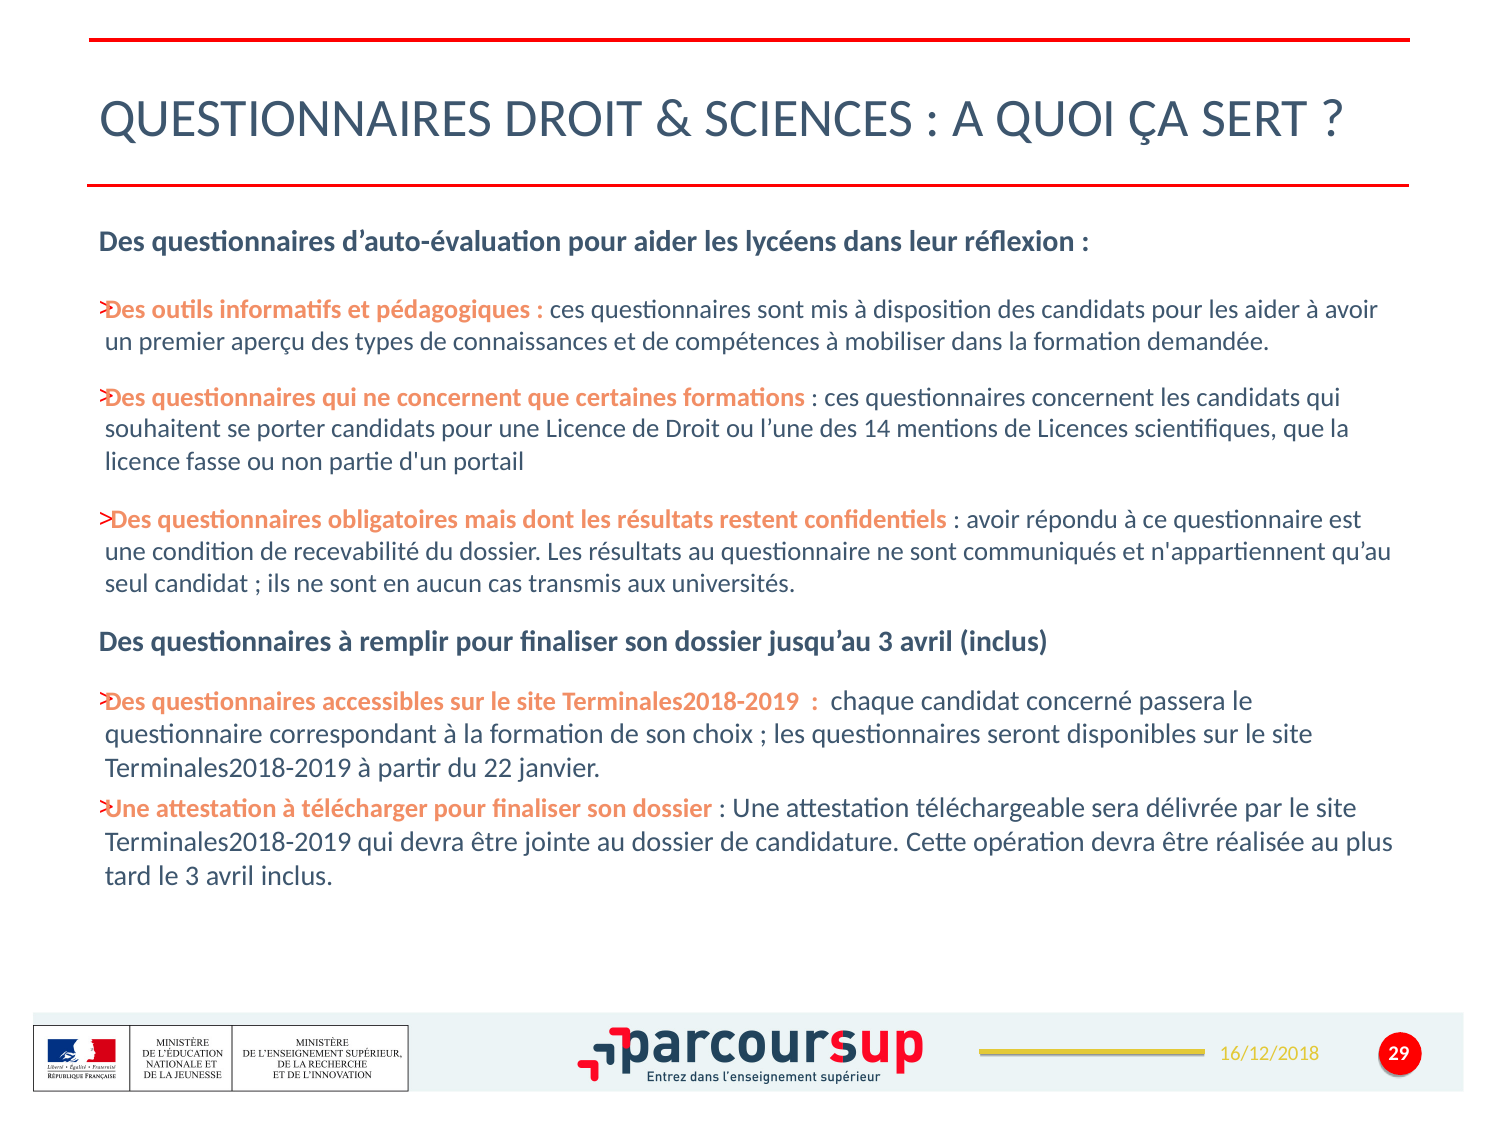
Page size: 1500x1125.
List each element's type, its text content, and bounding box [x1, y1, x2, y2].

slide_number <numéro> [1368, 1031, 1430, 1074]
title Questionnaires DROIT & SCIENCES : A quoi ça sert ? [84, 52, 1378, 177]
picture [0, 0, 1499, 1124]
text_box Des questionnaires d’auto-évaluation pour aider les lycéens dans leur réflexion : Des outils informatifs et pédagogiques : ces questionnaires sont mis à disposition des candidats pour les aider à avoir un premier aperçu des types de connaissances et de compétences à mobiliser dans la formation demandée. Des questionnaires qui ne concernent que certaines formations : ces questionnaires concernent les candidats qui souhaitent se porter candidats pour une Licence de Droit ou l’une des 14 mentions de Licences scientifiques, que la licence fasse ou non partie d'un portail Des questionnaires obligatoires mais dont les résultats restent confidentiels : avoir répondu à ce questionnaire est une condition de recevabilité du dossier. Les résultats au questionnaire ne sont communiqués et n'appartiennent qu’au seul candidat ; ils ne sont en aucun cas transmis aux universités. Des questionnaires à remplir pour finaliser son dossier jusqu’au 3 avril (inclus) Des questionnaires accessibles sur le site Terminales2018-2019 : chaque candidat concerné passera le questionnaire correspondant à la formation de son choix ; les questionnaires seront disponibles sur le site Terminales2018-2019 à partir du 22 janvier. Une attestation à télécharger pour finaliser son dossier : Une attestation téléchargeable sera délivrée par le site Terminales2018-2019 qui devra être jointe au dossier de candidature. Cette opération devra être réalisée au plus tard le 3 avril inclus. [84, 213, 1423, 1006]
